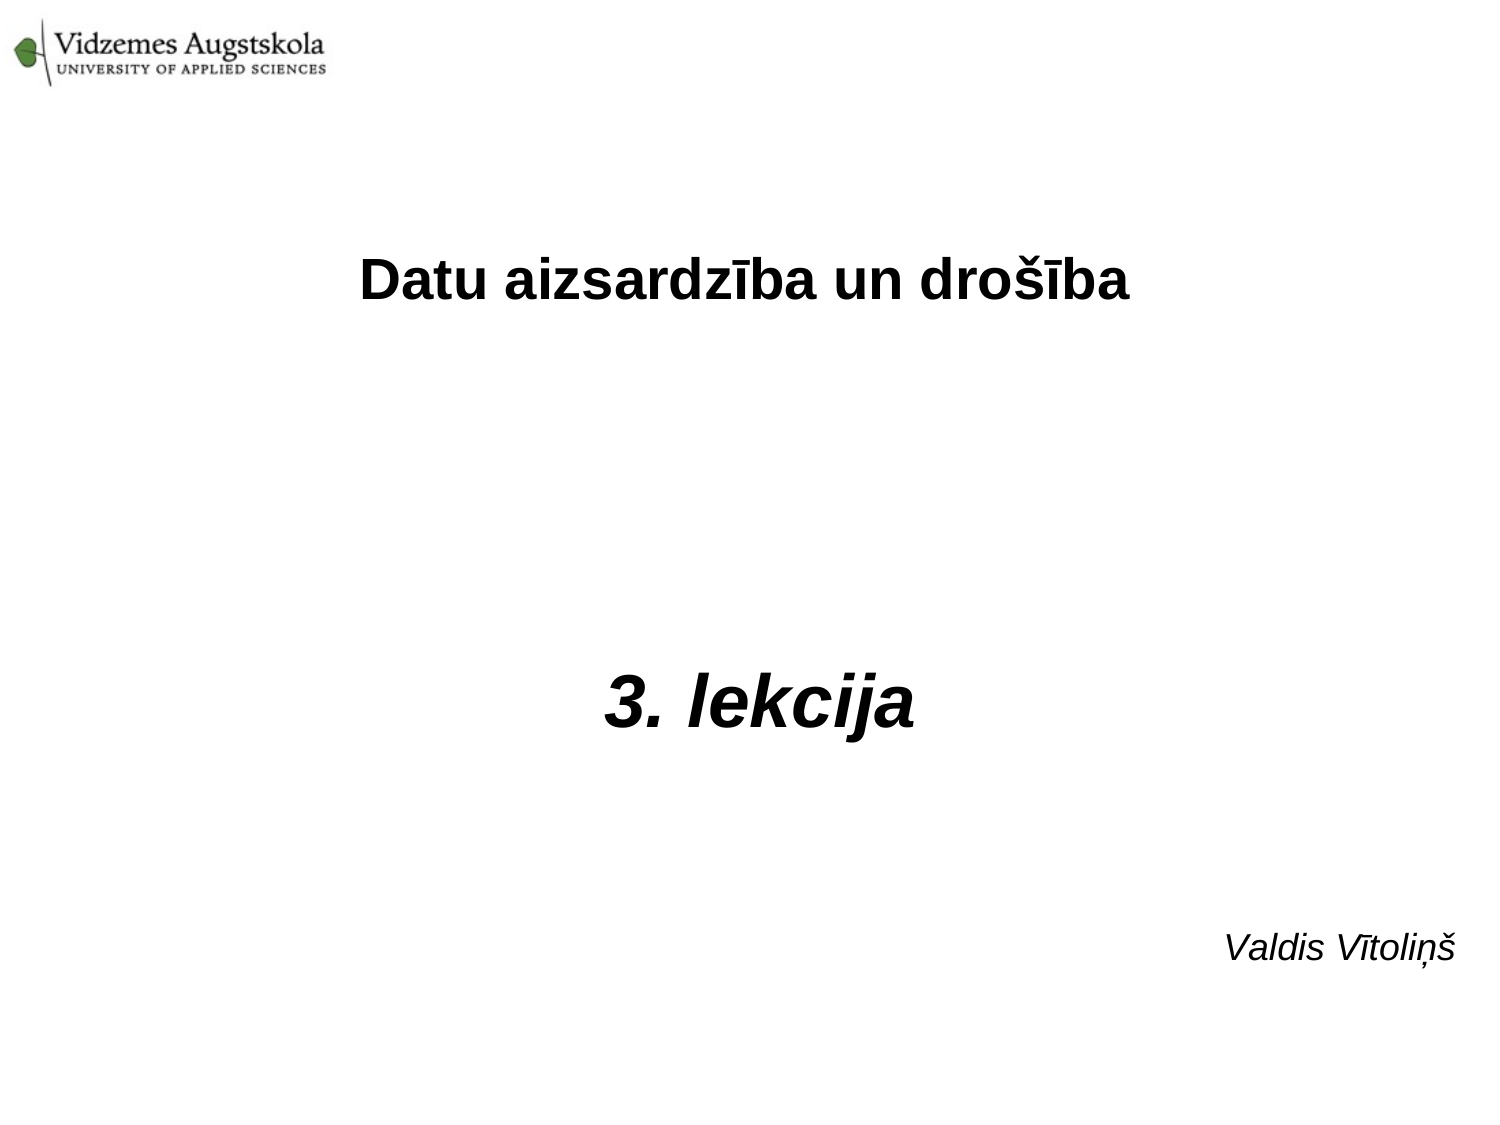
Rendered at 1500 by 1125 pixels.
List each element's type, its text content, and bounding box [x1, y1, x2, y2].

title Datu aizsardzība un drošība [69, 243, 1420, 320]
text_box Valdis Vītoliņš [93, 927, 1457, 970]
text_box 3. lekcija [589, 653, 932, 759]
picture [5, 2, 334, 102]
